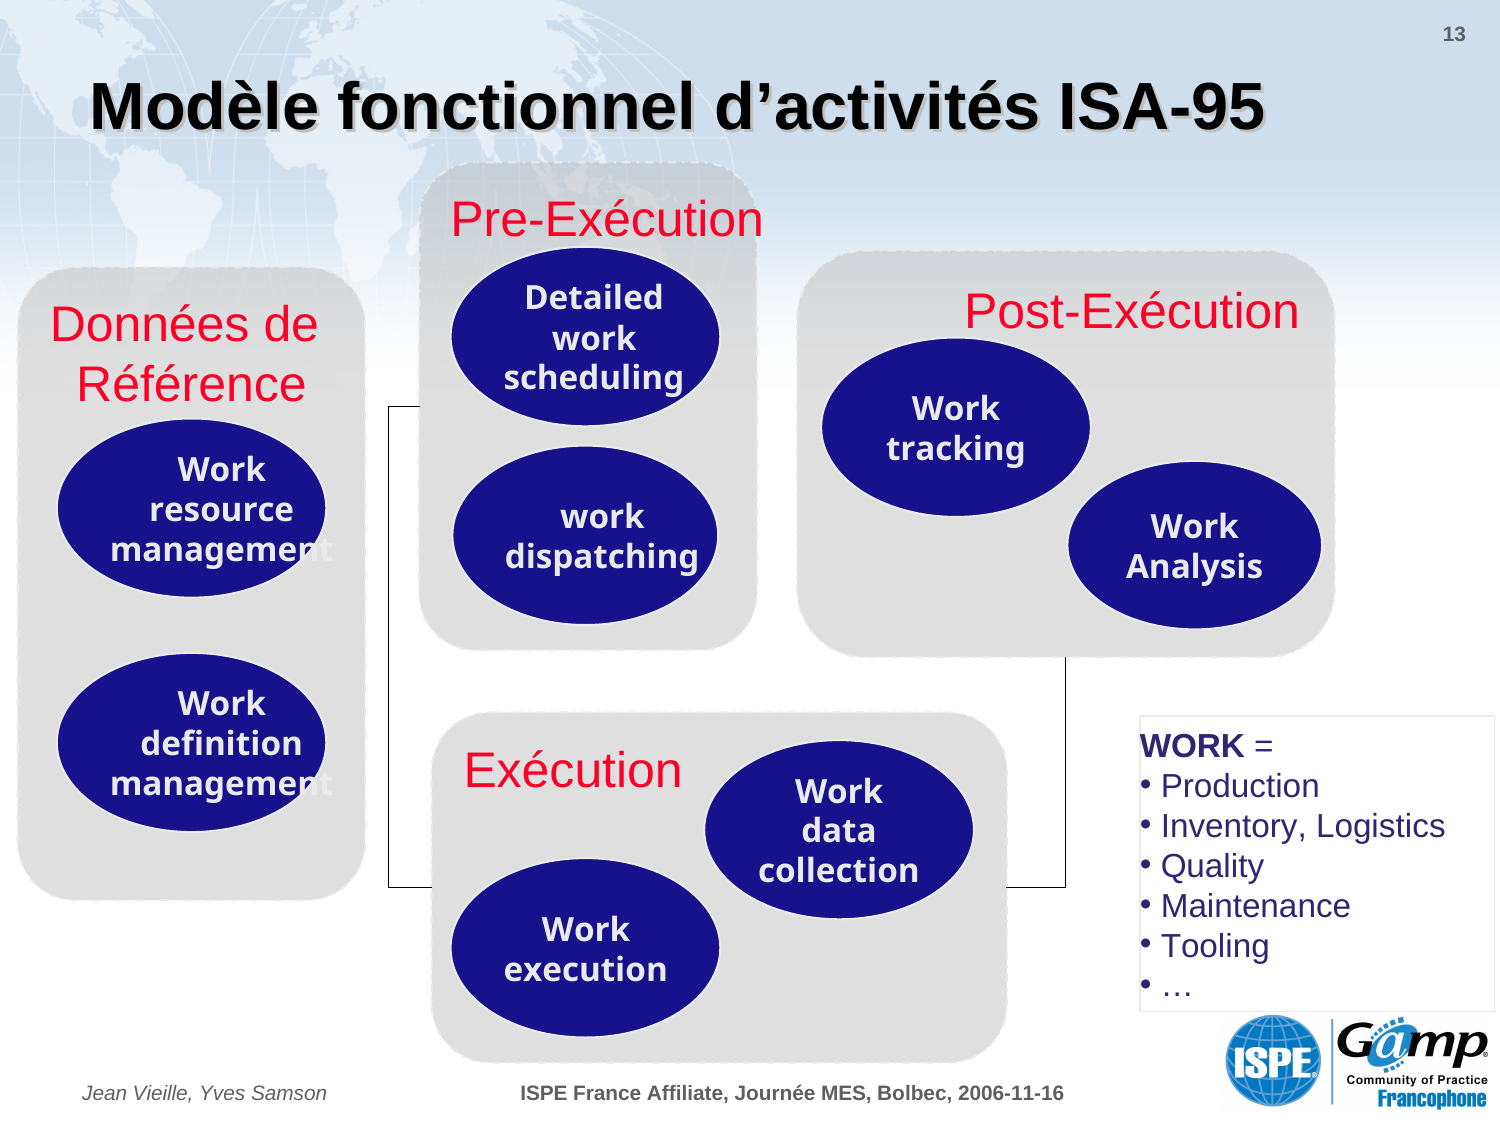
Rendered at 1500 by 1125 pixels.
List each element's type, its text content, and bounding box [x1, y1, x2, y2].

text_box Detailed work scheduling [450, 246, 721, 427]
title Modèle fonctionnel d’activités ISA-95 [75, 8, 1426, 197]
text_box Work execution [450, 858, 721, 1038]
text_box Work data collection [704, 740, 974, 920]
text_box Work resource management [56, 418, 327, 598]
text_box Exécution [431, 712, 1007, 1063]
text_box Pre-Exécution [419, 197, 757, 651]
picture [0, 0, 1500, 962]
picture [1219, 1012, 1490, 1113]
text_box WORK = Production Inventory, Logistics Quality Maintenance Tooling … [1139, 716, 1495, 1012]
text_box Post-Exécution [797, 250, 1335, 658]
text_box Données de Référence [17, 267, 366, 901]
text_box Work Analysis [1067, 460, 1323, 630]
text_box Work tracking [821, 337, 1091, 517]
text_box work dispatching [452, 445, 719, 626]
text_box Work definition management [56, 652, 327, 833]
